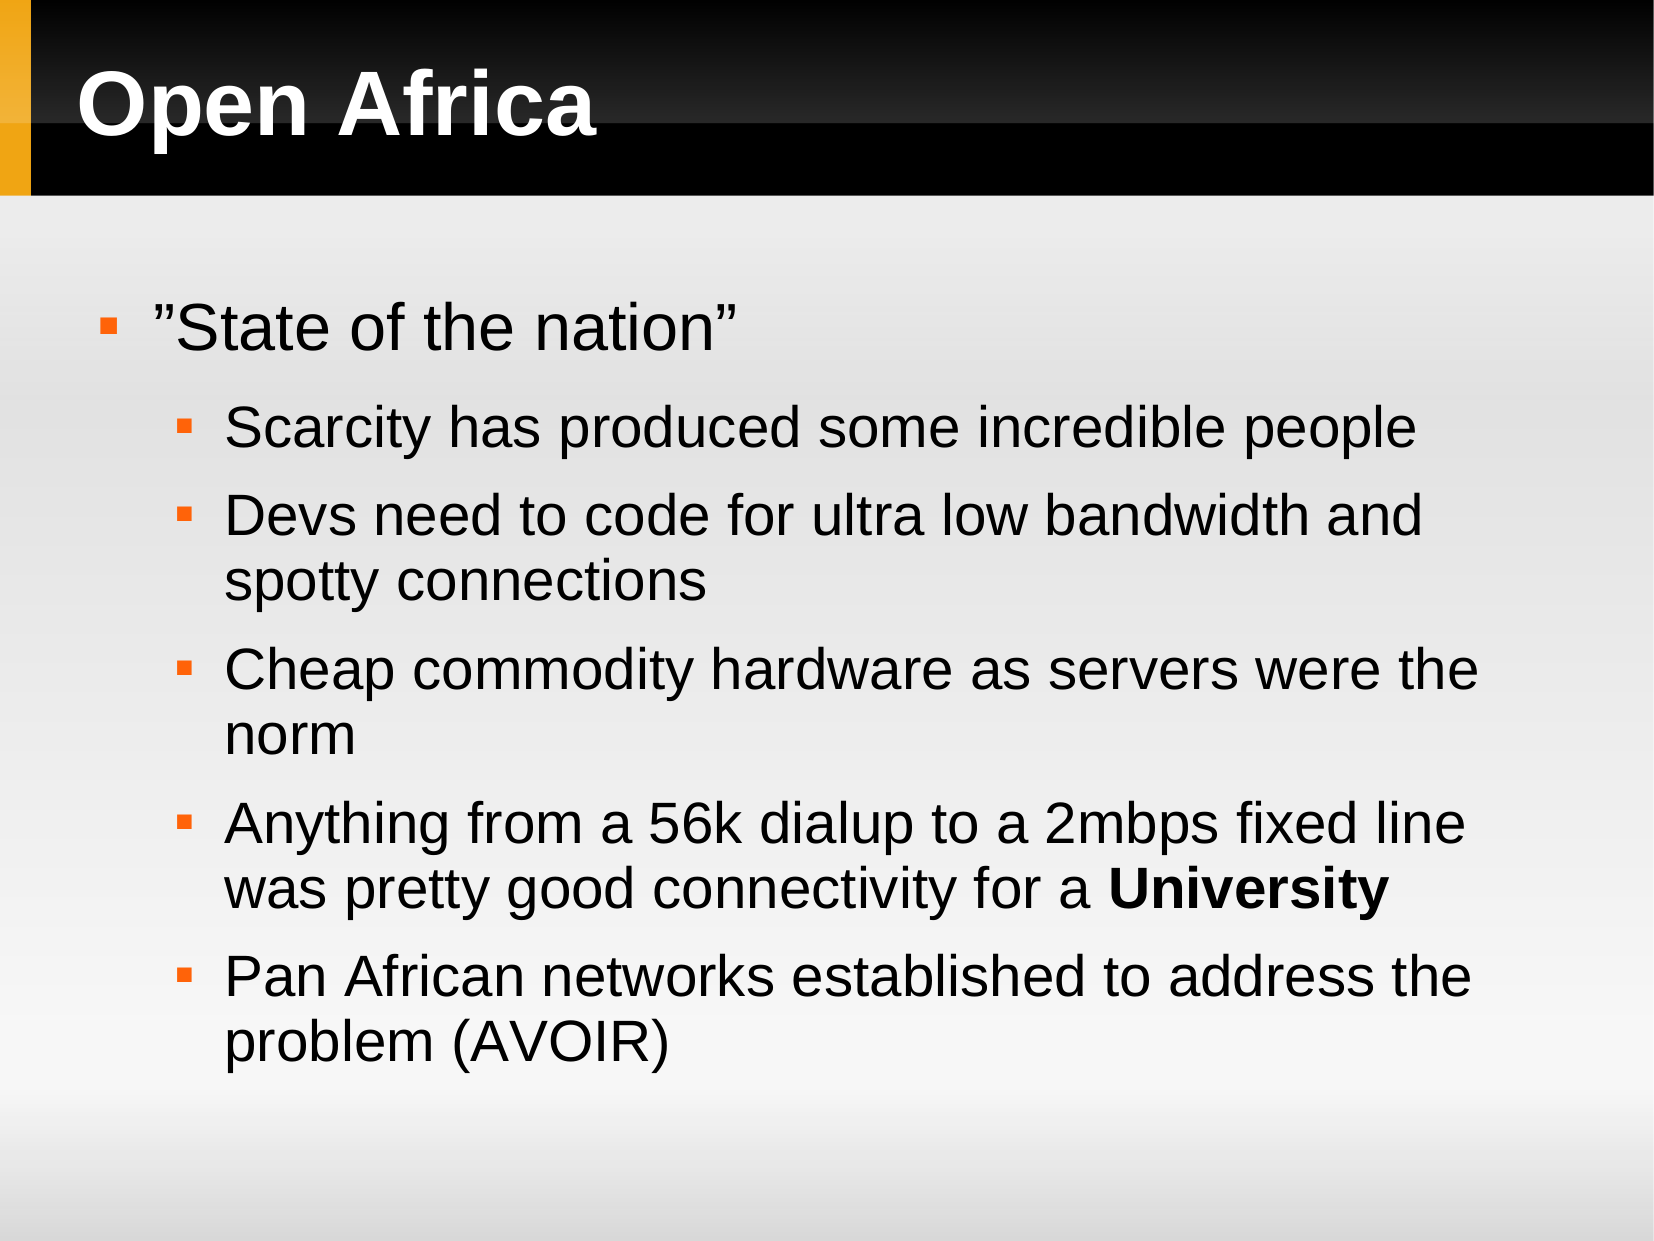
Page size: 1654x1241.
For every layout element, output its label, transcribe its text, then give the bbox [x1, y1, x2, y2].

picture [0, 0, 1654, 1241]
list ”State of the nation” Scarcity has produced some incredible people Devs need to code for ultra low bandwidth and spotty connections Cheap commodity hardware as servers were the norm Anything from a 56k dialup to a 2mbps fixed line was pretty good connectivity for a University Pan African networks established to address the problem (AVOIR) [82, 290, 1571, 1109]
title Open Africa [76, 0, 1565, 208]
